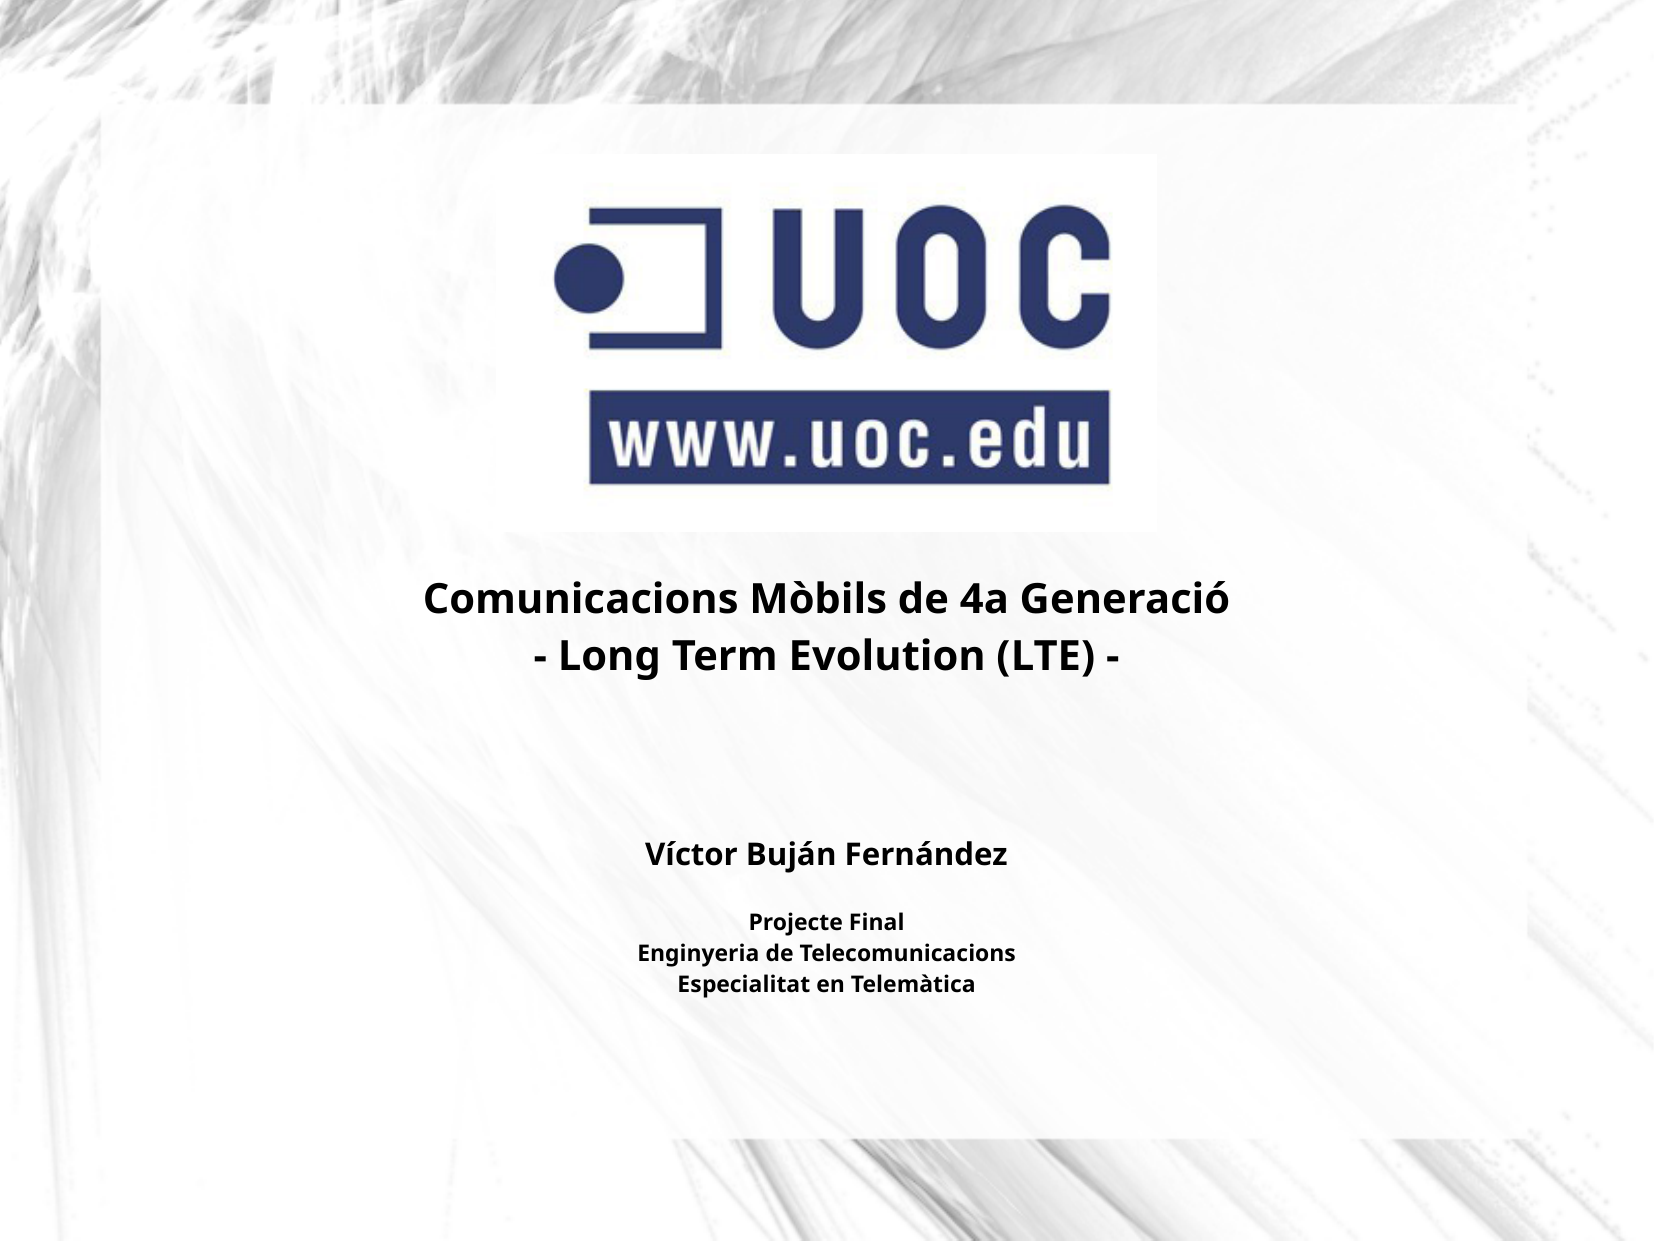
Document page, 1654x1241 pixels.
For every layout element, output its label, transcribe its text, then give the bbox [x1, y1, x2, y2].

text_box Víctor Buján Fernández Projecte Final Enginyeria de Telecomunicacions Especialitat en Telemàtica [561, 824, 1093, 1013]
picture [0, 0, 1654, 1241]
text_box Comunicacions Mòbils de 4a Generació - Long Term Evolution (LTE) - [354, 561, 1300, 694]
